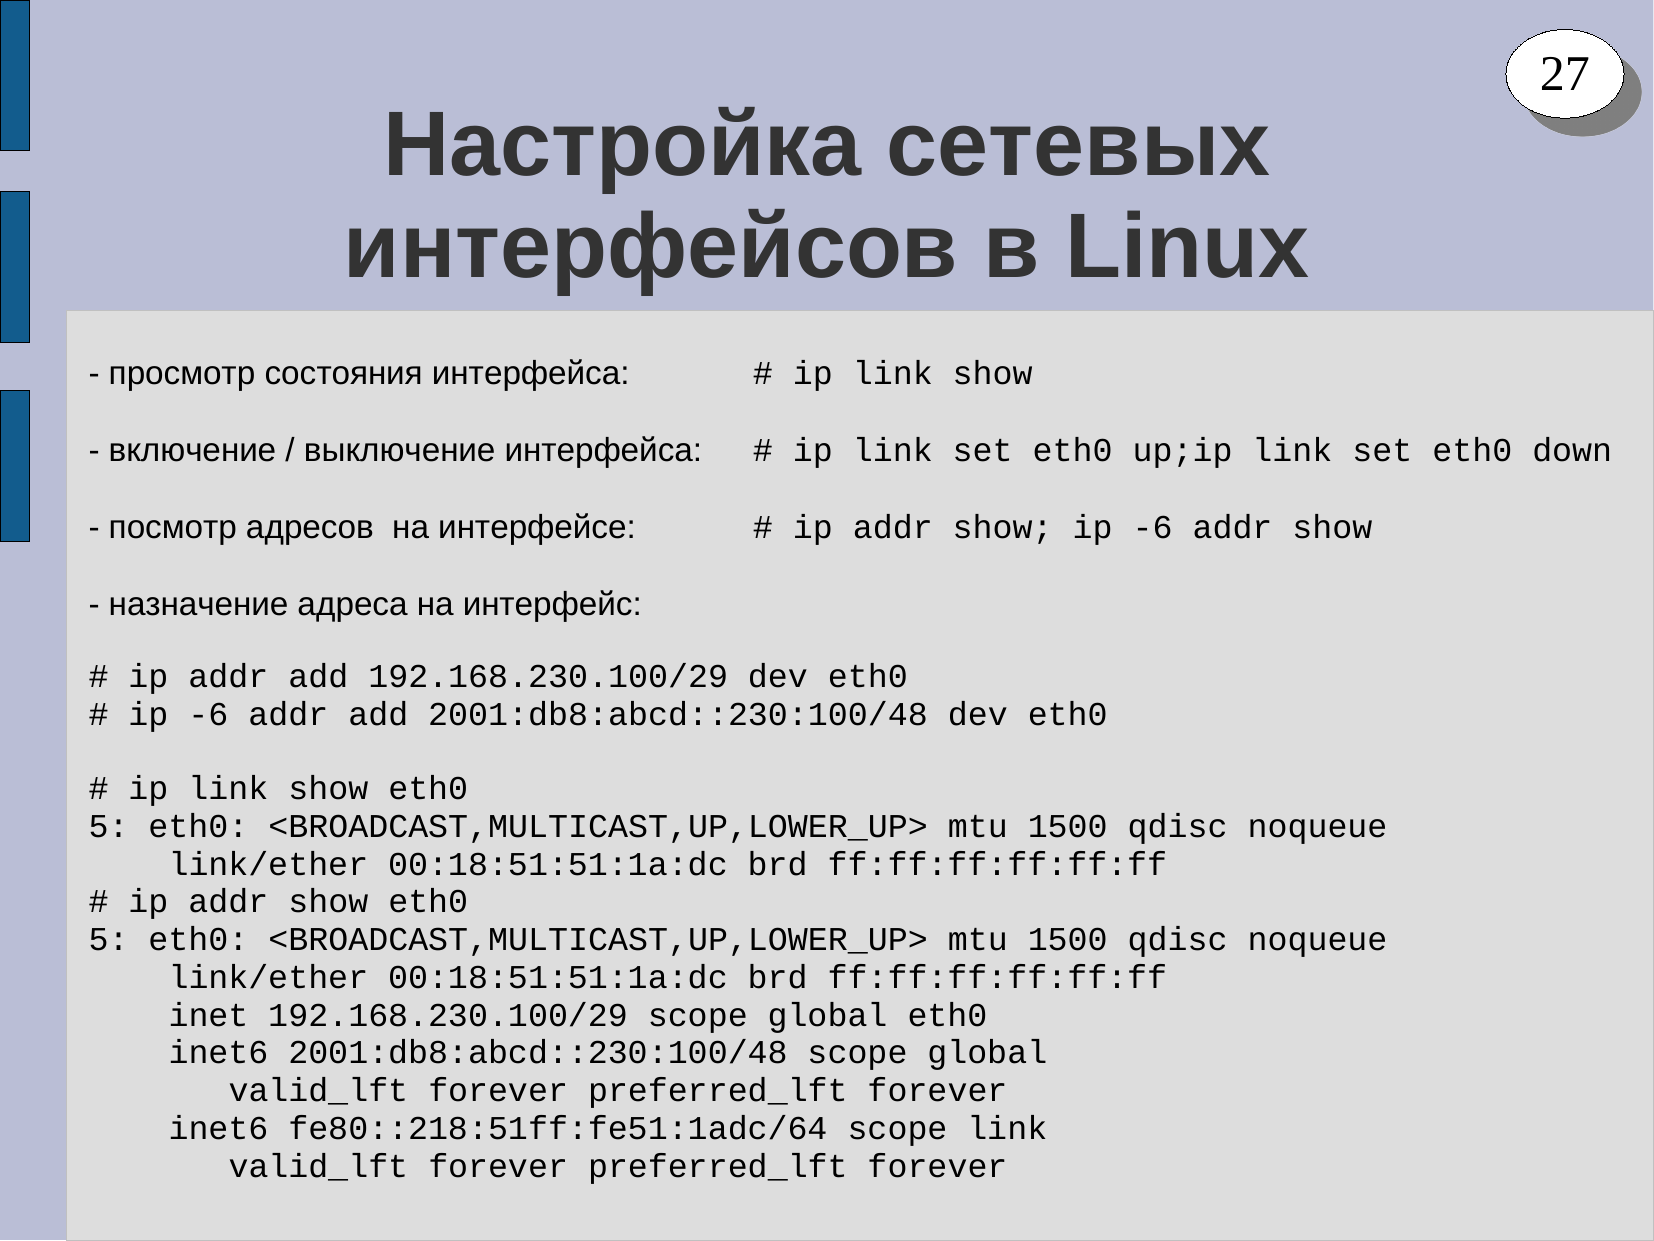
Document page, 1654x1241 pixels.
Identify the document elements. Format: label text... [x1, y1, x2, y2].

text_box - просмотр состояния интерфейса: # ip link show - включение / выключение интерфейса: # ip link set eth0 up;ip link set eth0 down - посмотр адресов на интерфейсе: # ip addr show; ip -6 addr show - назначение адреса на интерфейс: # ip addr add 192.168.230.100/29 dev eth0 # ip -6 addr add 2001:db8:abcd::230:100/48 dev eth0 # ip link show eth0 5: eth0: <BROADCAST,MULTICAST,UP,LOWER_UP> mtu 1500 qdisc noqueue link/ether 00:18:51:51:1a:dc brd ff:ff:ff:ff:ff:ff # ip addr show eth0 5: eth0: <BROADCAST,MULTICAST,UP,LOWER_UP> mtu 1500 qdisc noqueue link/ether 00:18:51:51:1a:dc brd ff:ff:ff:ff:ff:ff inet 192.168.230.100/29 scope global eth0 inet6 2001:db8:abcd::230:100/48 scope global valid_lft forever preferred_lft forever inet6 fe80::218:51ff:fe51:1adc/64 scope link valid_lft forever preferred_lft forever [88, 354, 1614, 1211]
title Настройка сетевых интерфейсов в Linux [121, 91, 1534, 299]
text_box 27 [1505, 29, 1625, 119]
